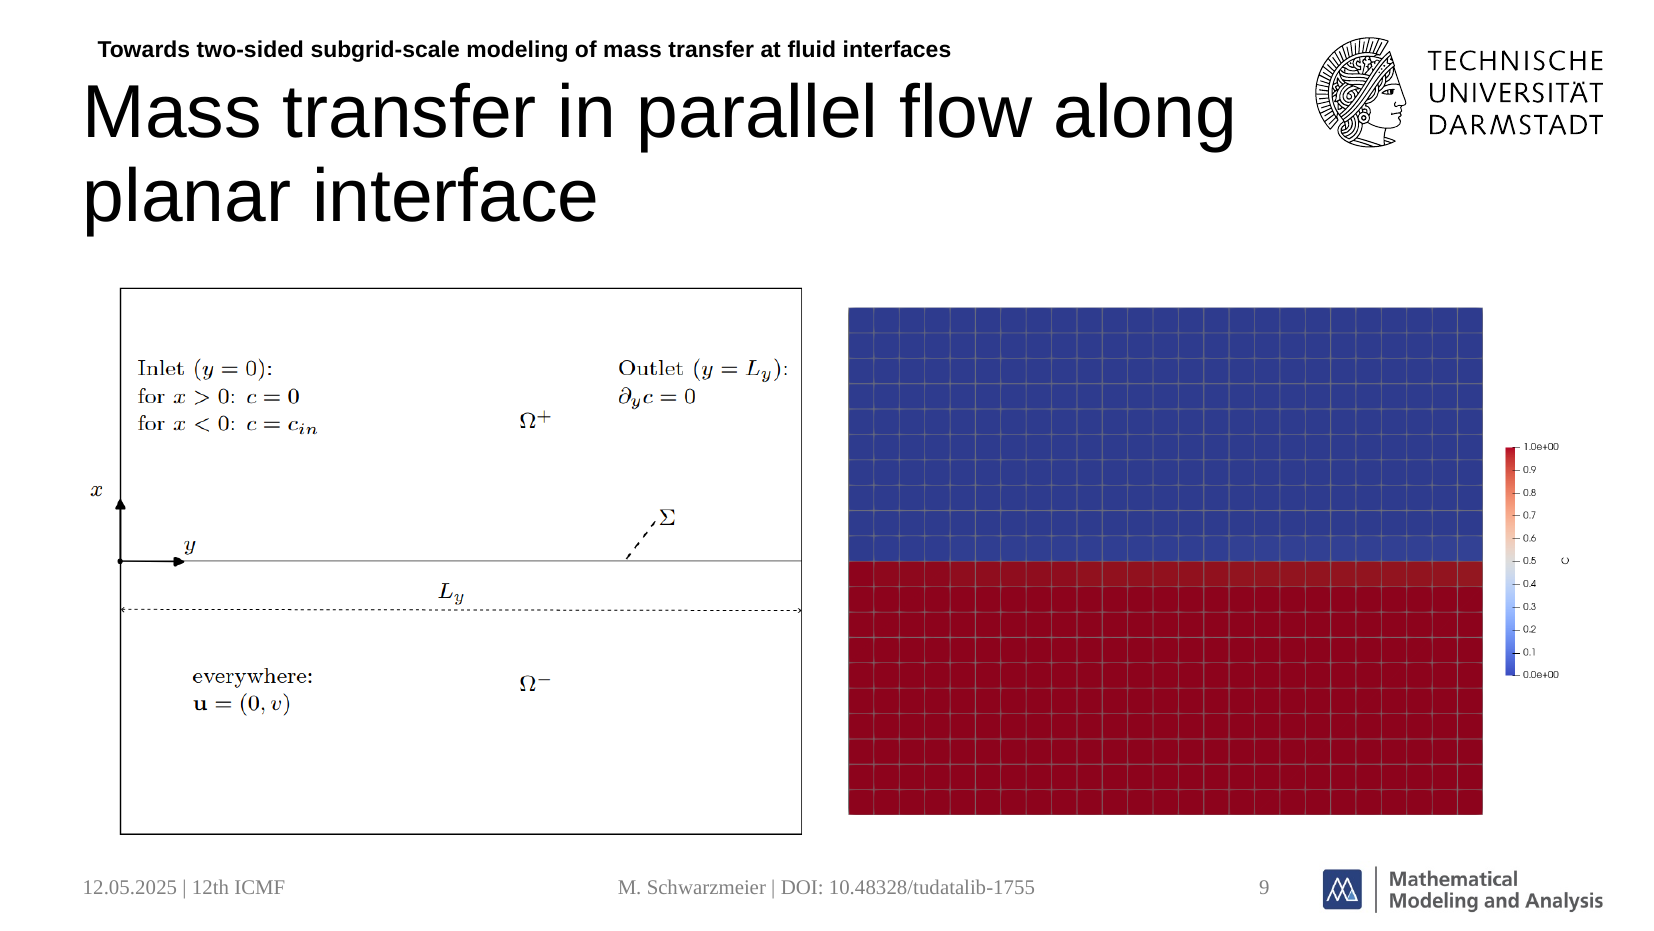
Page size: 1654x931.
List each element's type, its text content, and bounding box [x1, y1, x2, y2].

picture [82, 279, 809, 843]
picture [1299, 861, 1626, 918]
title Mass transfer in parallel flow along planar interface [82, 69, 1270, 238]
picture [845, 305, 1572, 817]
